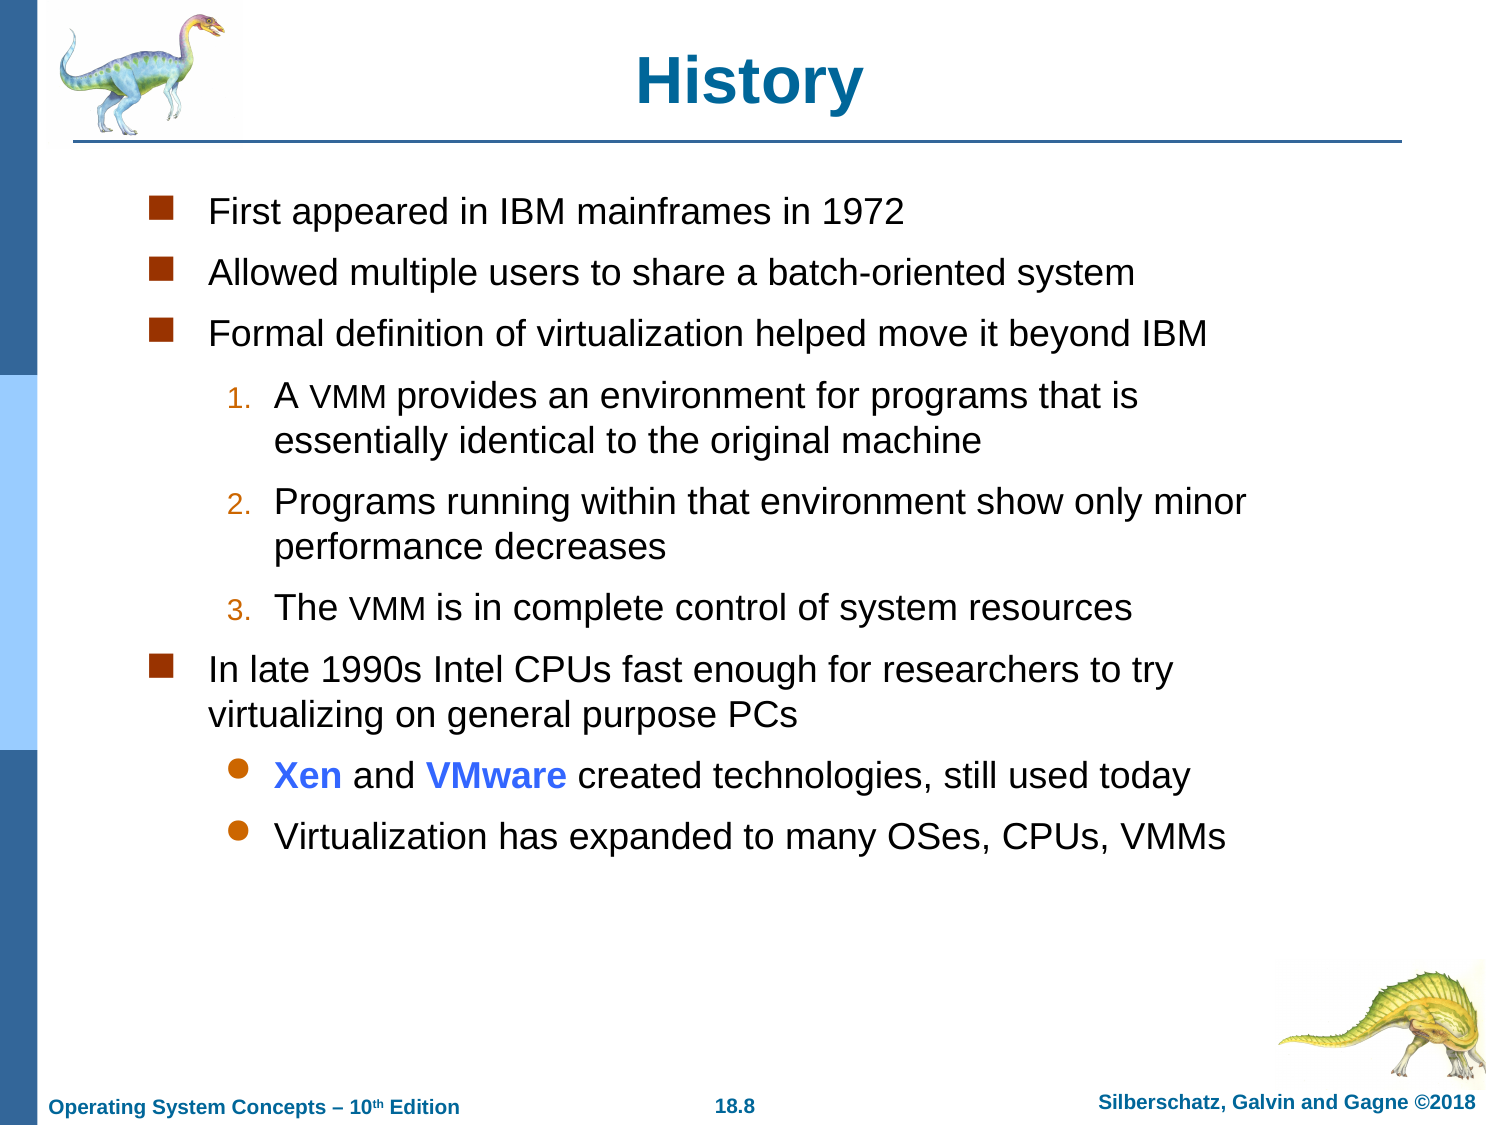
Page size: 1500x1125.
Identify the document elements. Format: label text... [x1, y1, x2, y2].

list First appeared in IBM mainframes in 1972 Allowed multiple users to share a batch-oriented system Formal definition of virtualization helped move it beyond IBM A VMM provides an environment for programs that is essentially identical to the original machine Programs running within that environment show only minor performance decreases The VMM is in complete control of system resources In late 1990s Intel CPUs fast enough for researchers to try virtualizing on general purpose PCs Xen and VMware created technologies, still used today Virtualization has expanded to many OSes, CPUs, VMMs [136, 179, 1307, 923]
picture [1415, 1094, 1423, 1099]
picture [1275, 959, 1486, 1090]
title History [75, 29, 1426, 124]
picture [46, 0, 243, 149]
